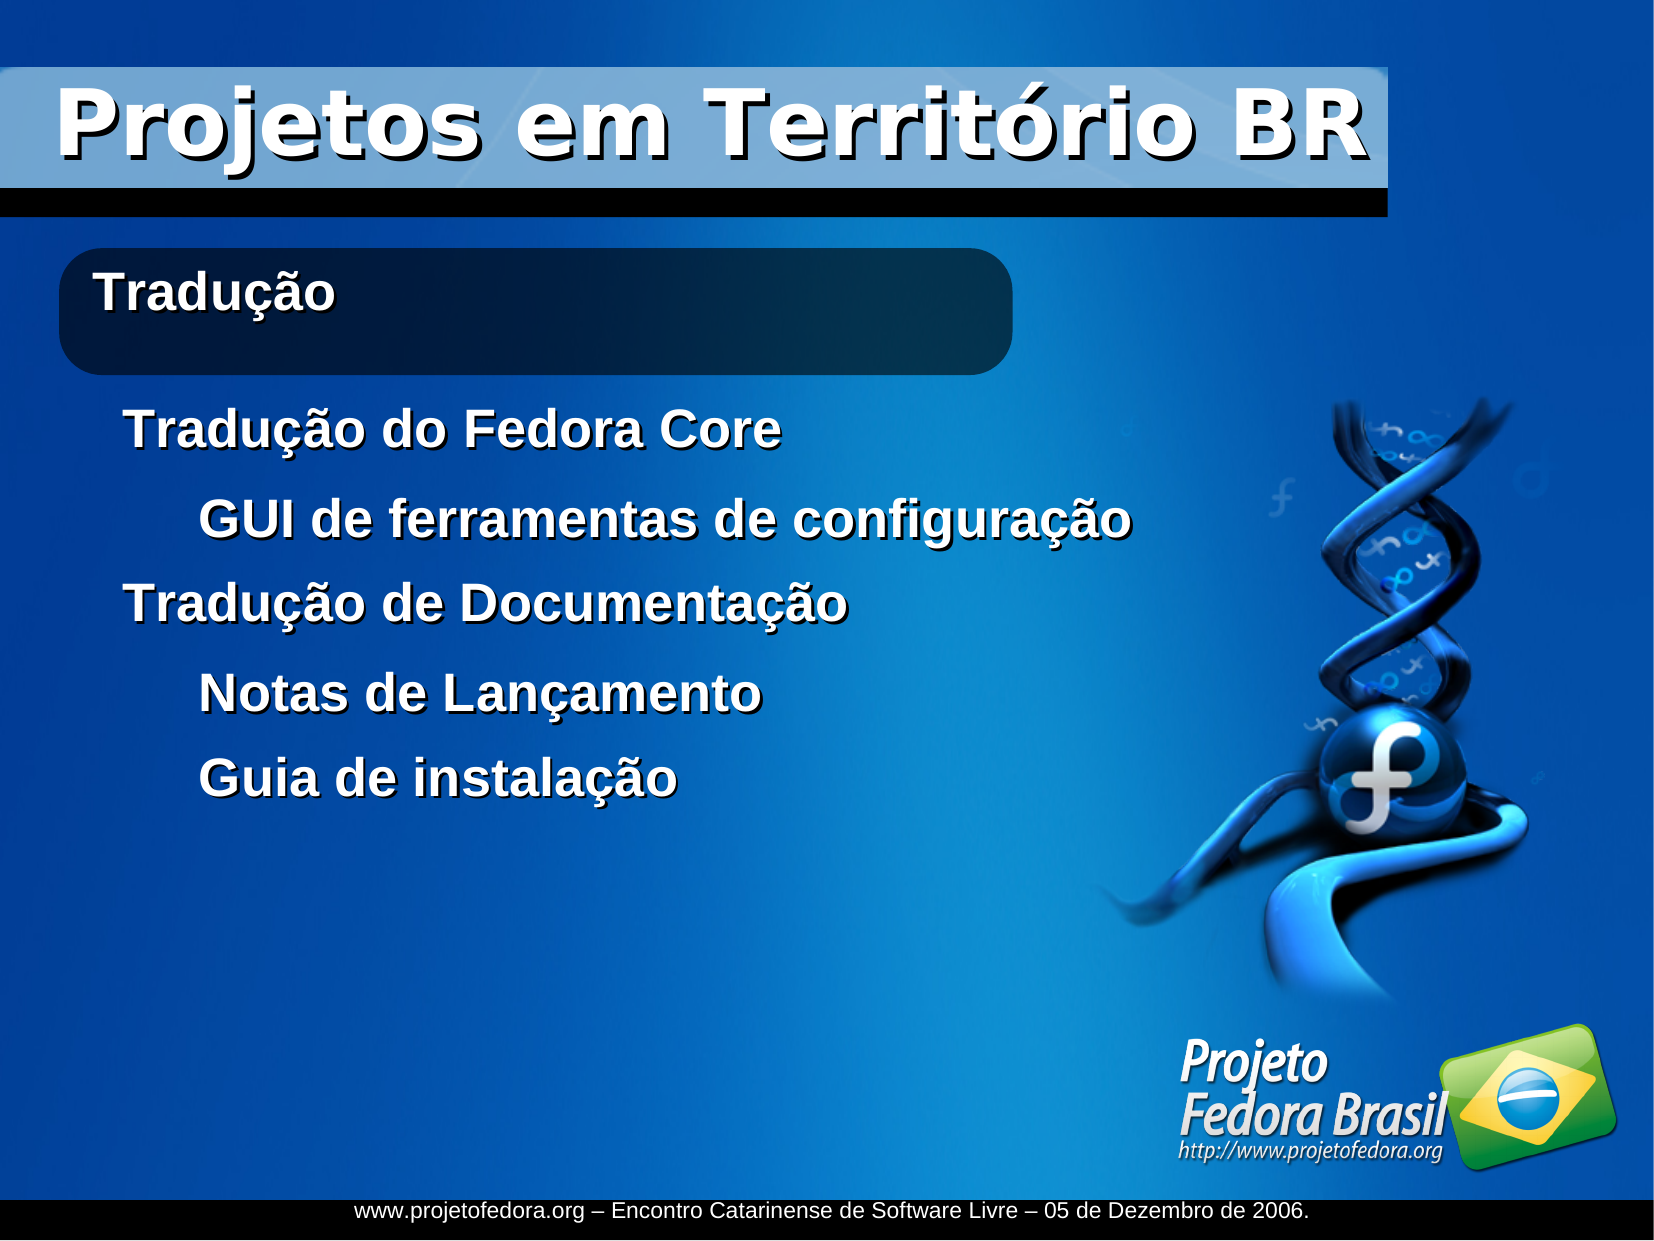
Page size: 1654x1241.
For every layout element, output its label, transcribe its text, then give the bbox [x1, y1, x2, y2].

text_box Projetos em Território BR [37, 63, 1394, 202]
list Tradução do Fedora Core GUI de ferramentas de configuração Tradução de Documentação Notas de Lançamento Guia de instalação [104, 398, 1230, 1187]
text_box [59, 248, 1013, 376]
list Tradução [75, 261, 976, 344]
text_box www.projetofedora.org – Encontro Catarinense de Software Livre – 05 de Dezembro de 2006. [339, 1190, 1427, 1241]
picture [0, 0, 1654, 1200]
